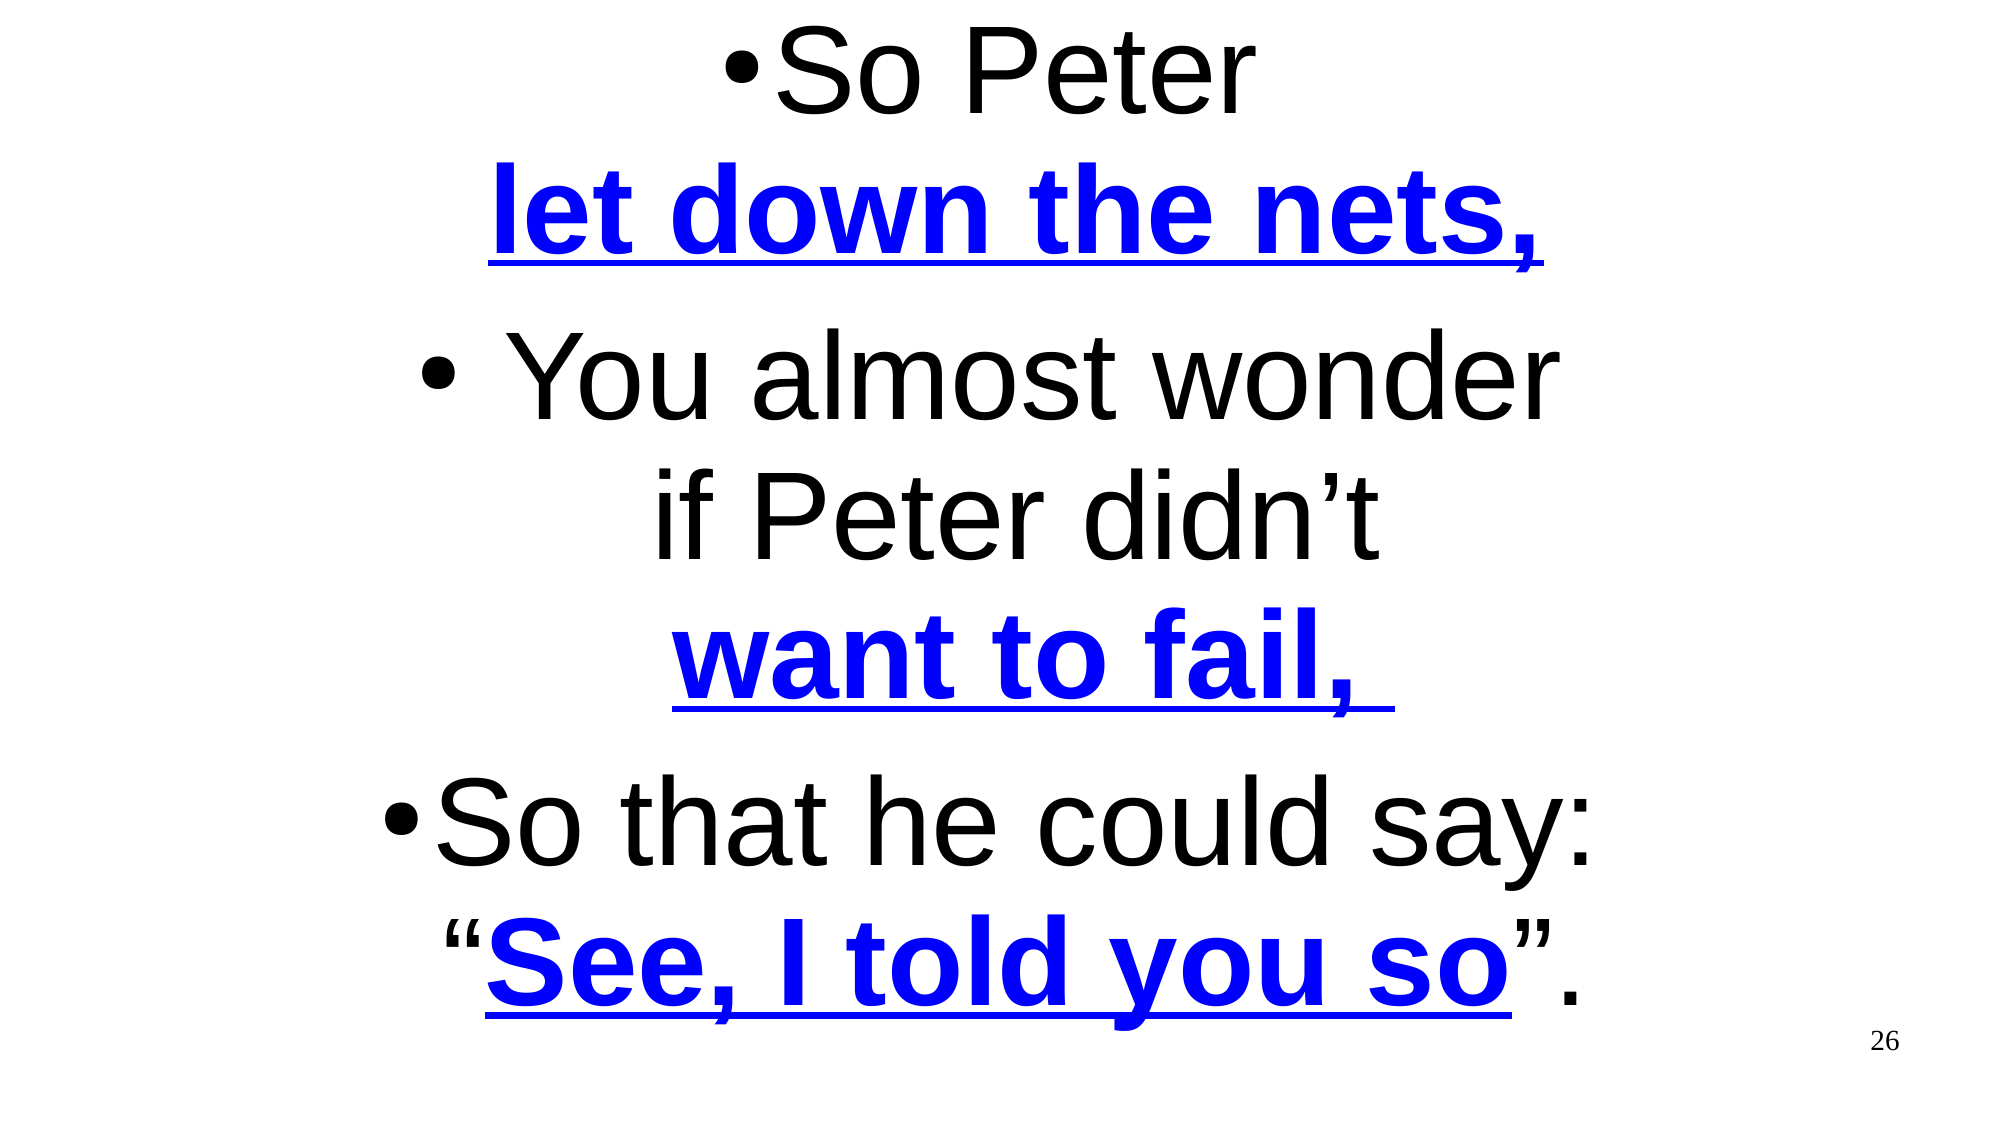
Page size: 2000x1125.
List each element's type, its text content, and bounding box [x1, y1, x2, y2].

list So Peter let down the nets, You almost wonder if Peter didn’t want to fail, So that he could say: “See, I told you so”. [0, 0, 1996, 1123]
